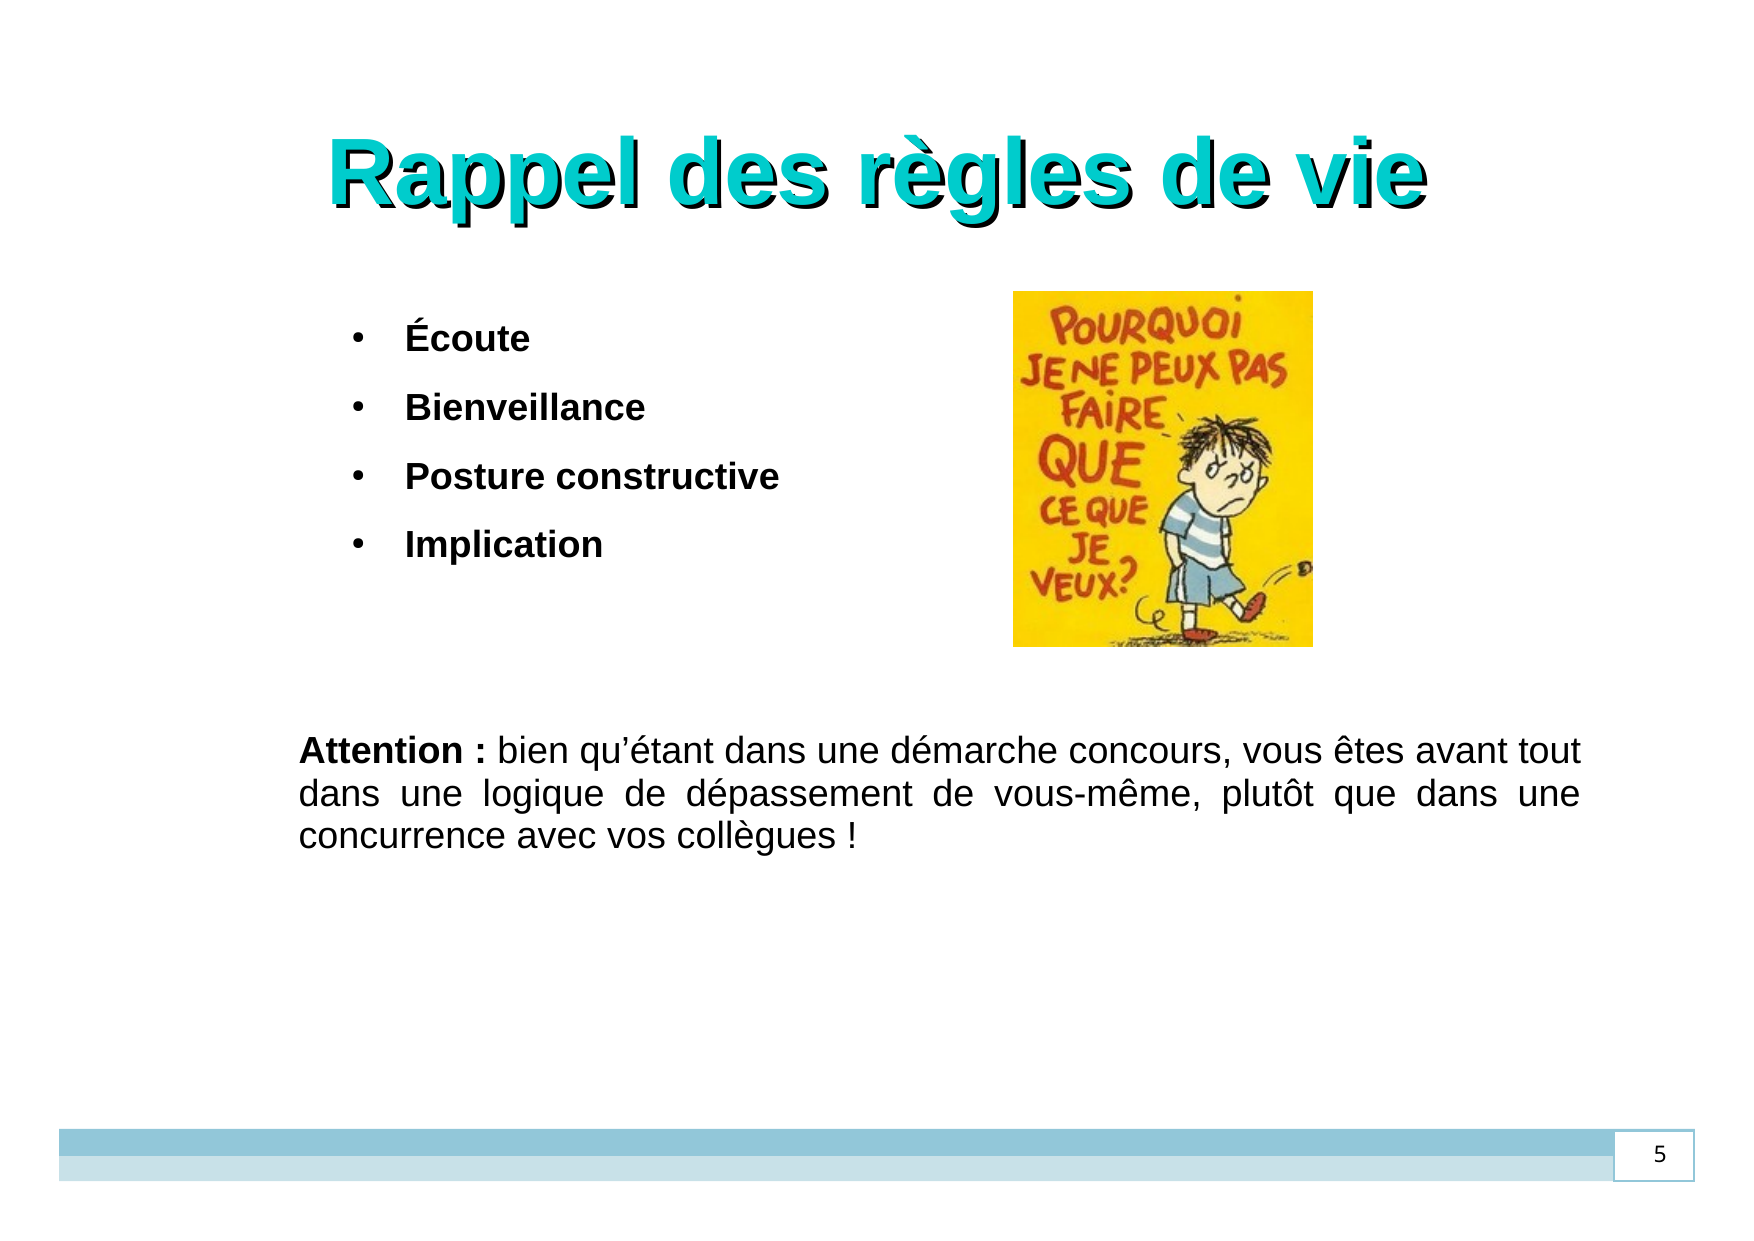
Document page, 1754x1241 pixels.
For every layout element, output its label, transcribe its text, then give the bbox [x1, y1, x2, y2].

list Écoute Bienveillance Posture constructive Implication Attention : bien qu’étant dans une démarche concours, vous êtes avant tout dans une logique de dépassement de vous-même, plutôt que dans une concurrence avec vos collègues ! [227, 248, 1683, 1137]
picture [1013, 291, 1313, 647]
title Rappel des règles de vie [59, 119, 1695, 225]
